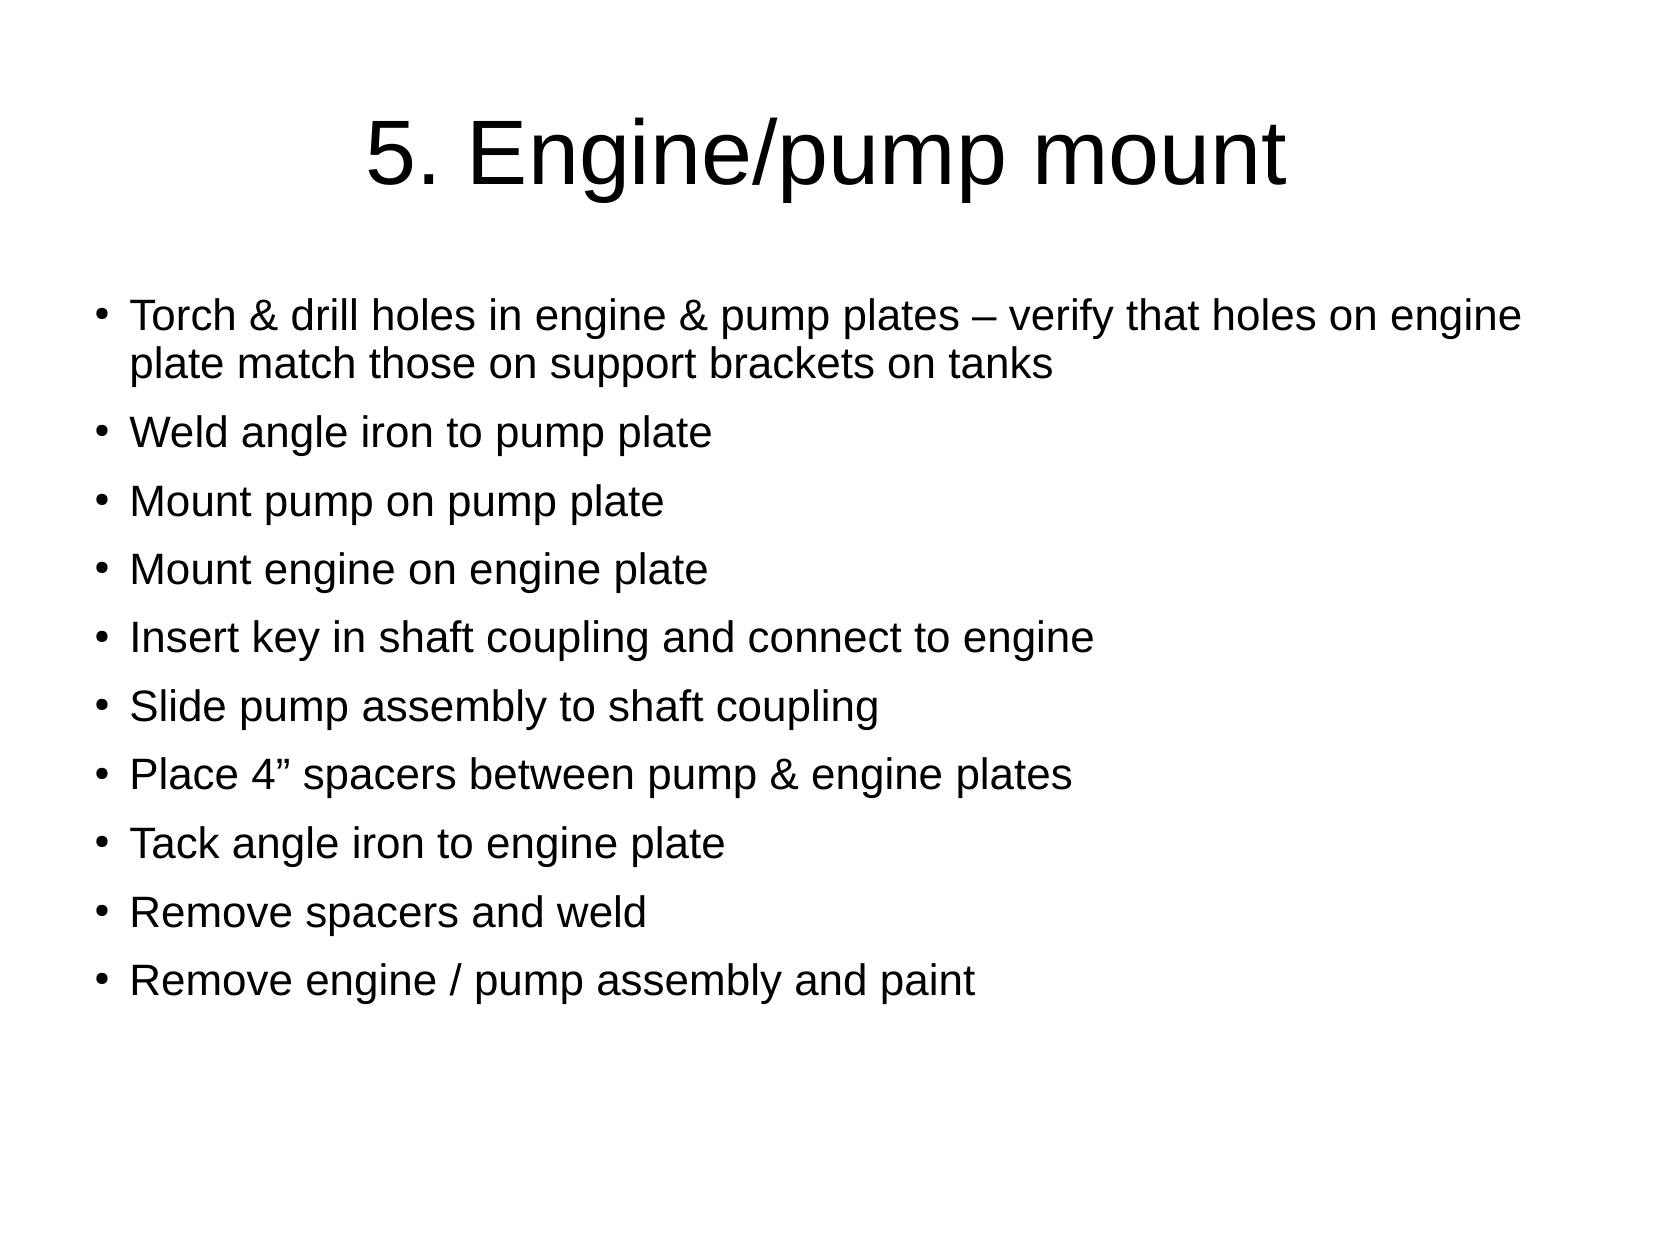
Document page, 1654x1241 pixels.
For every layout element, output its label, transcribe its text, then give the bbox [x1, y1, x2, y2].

list Torch & drill holes in engine & pump plates – verify that holes on engine plate match those on support brackets on tanks Weld angle iron to pump plate Mount pump on pump plate Mount engine on engine plate Insert key in shaft coupling and connect to engine Slide pump assembly to shaft coupling Place 4” spacers between pump & engine plates Tack angle iron to engine plate Remove spacers and weld Remove engine / pump assembly and paint [82, 290, 1538, 1010]
title 5. Engine/pump mount [82, 49, 1571, 257]
